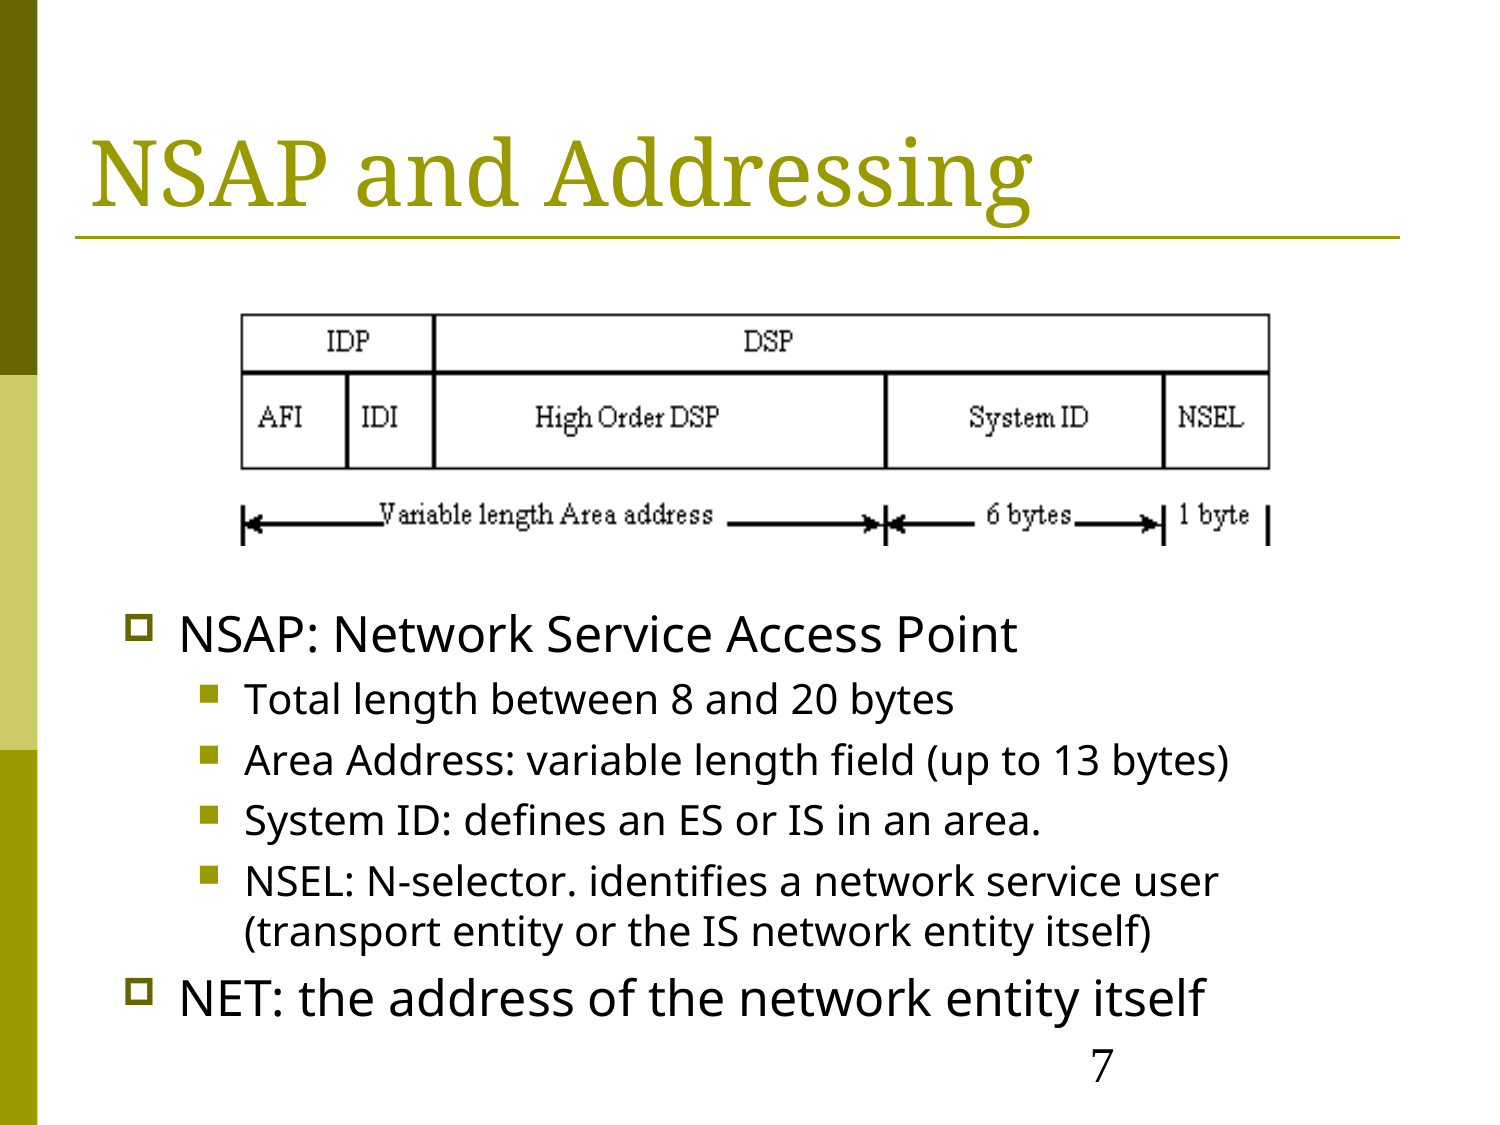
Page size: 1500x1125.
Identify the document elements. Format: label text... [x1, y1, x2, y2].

title NSAP and Addressing [75, 45, 1426, 233]
picture [237, 312, 1275, 546]
list NSAP: Network Service Access Point Total length between 8 and 20 bytes Area Address: variable length field (up to 13 bytes) System ID: defines an ES or IS in an area. NSEL: N-selector. identifies a network service user (transport entity or the IS network entity itself) NET: the address of the network entity itself [107, 595, 1411, 1063]
